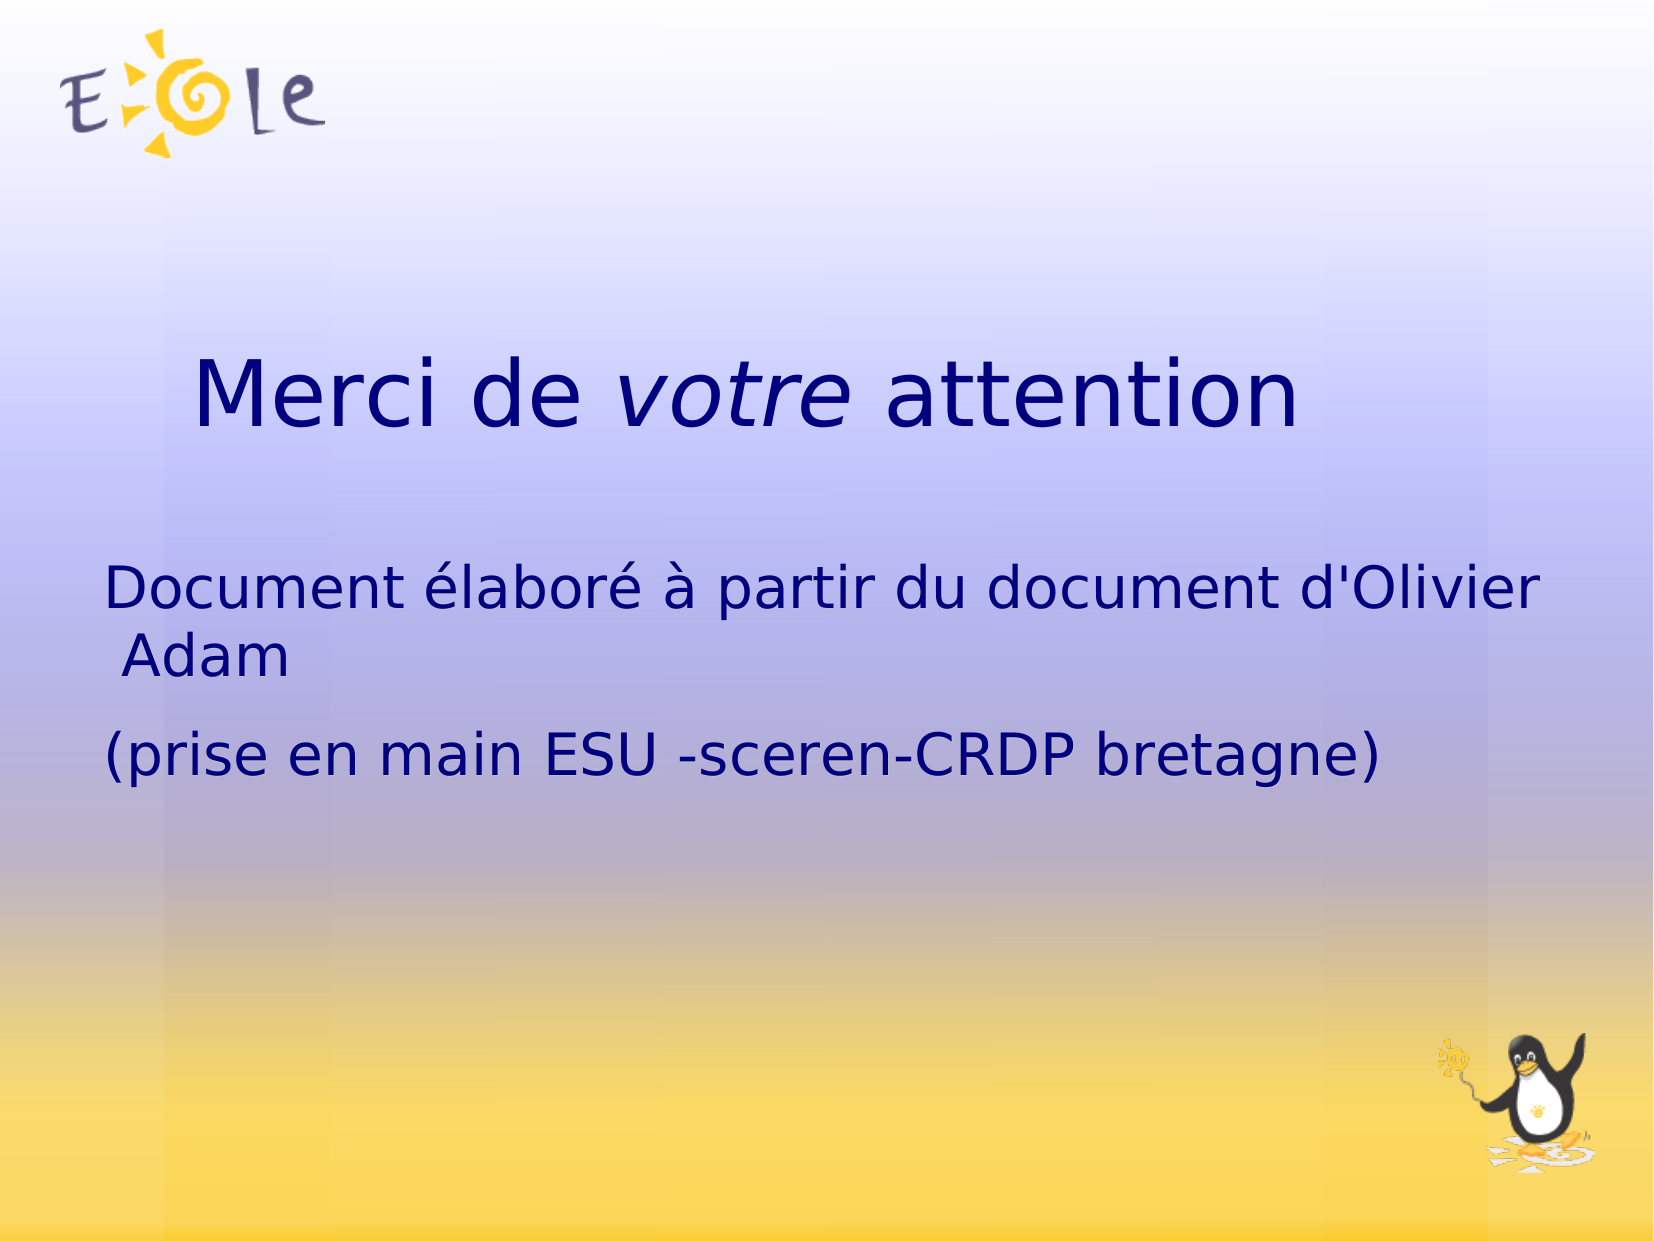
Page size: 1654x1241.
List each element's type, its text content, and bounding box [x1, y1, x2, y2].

picture [0, 0, 1654, 1241]
text_box Merci de votre attention Document élaboré à partir du document d'Olivier Adam (prise en main ESU -sceren-CRDP bretagne) [88, 265, 1565, 975]
